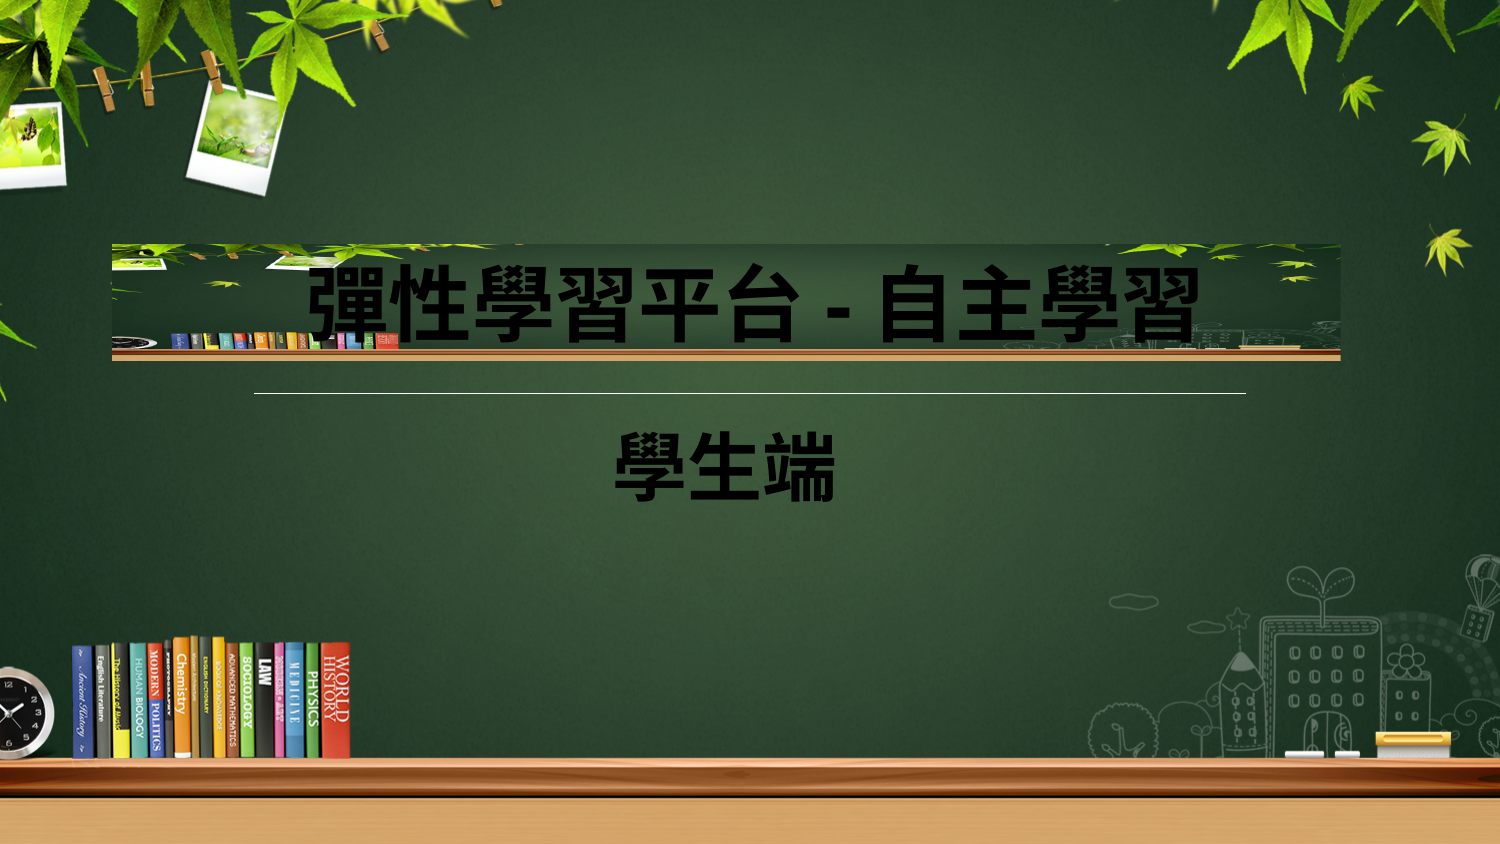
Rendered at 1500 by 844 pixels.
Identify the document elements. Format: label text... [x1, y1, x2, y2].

text_box 學生端 [598, 413, 853, 518]
text_box 彈性學習平台-自主學習 [112, 244, 1341, 361]
